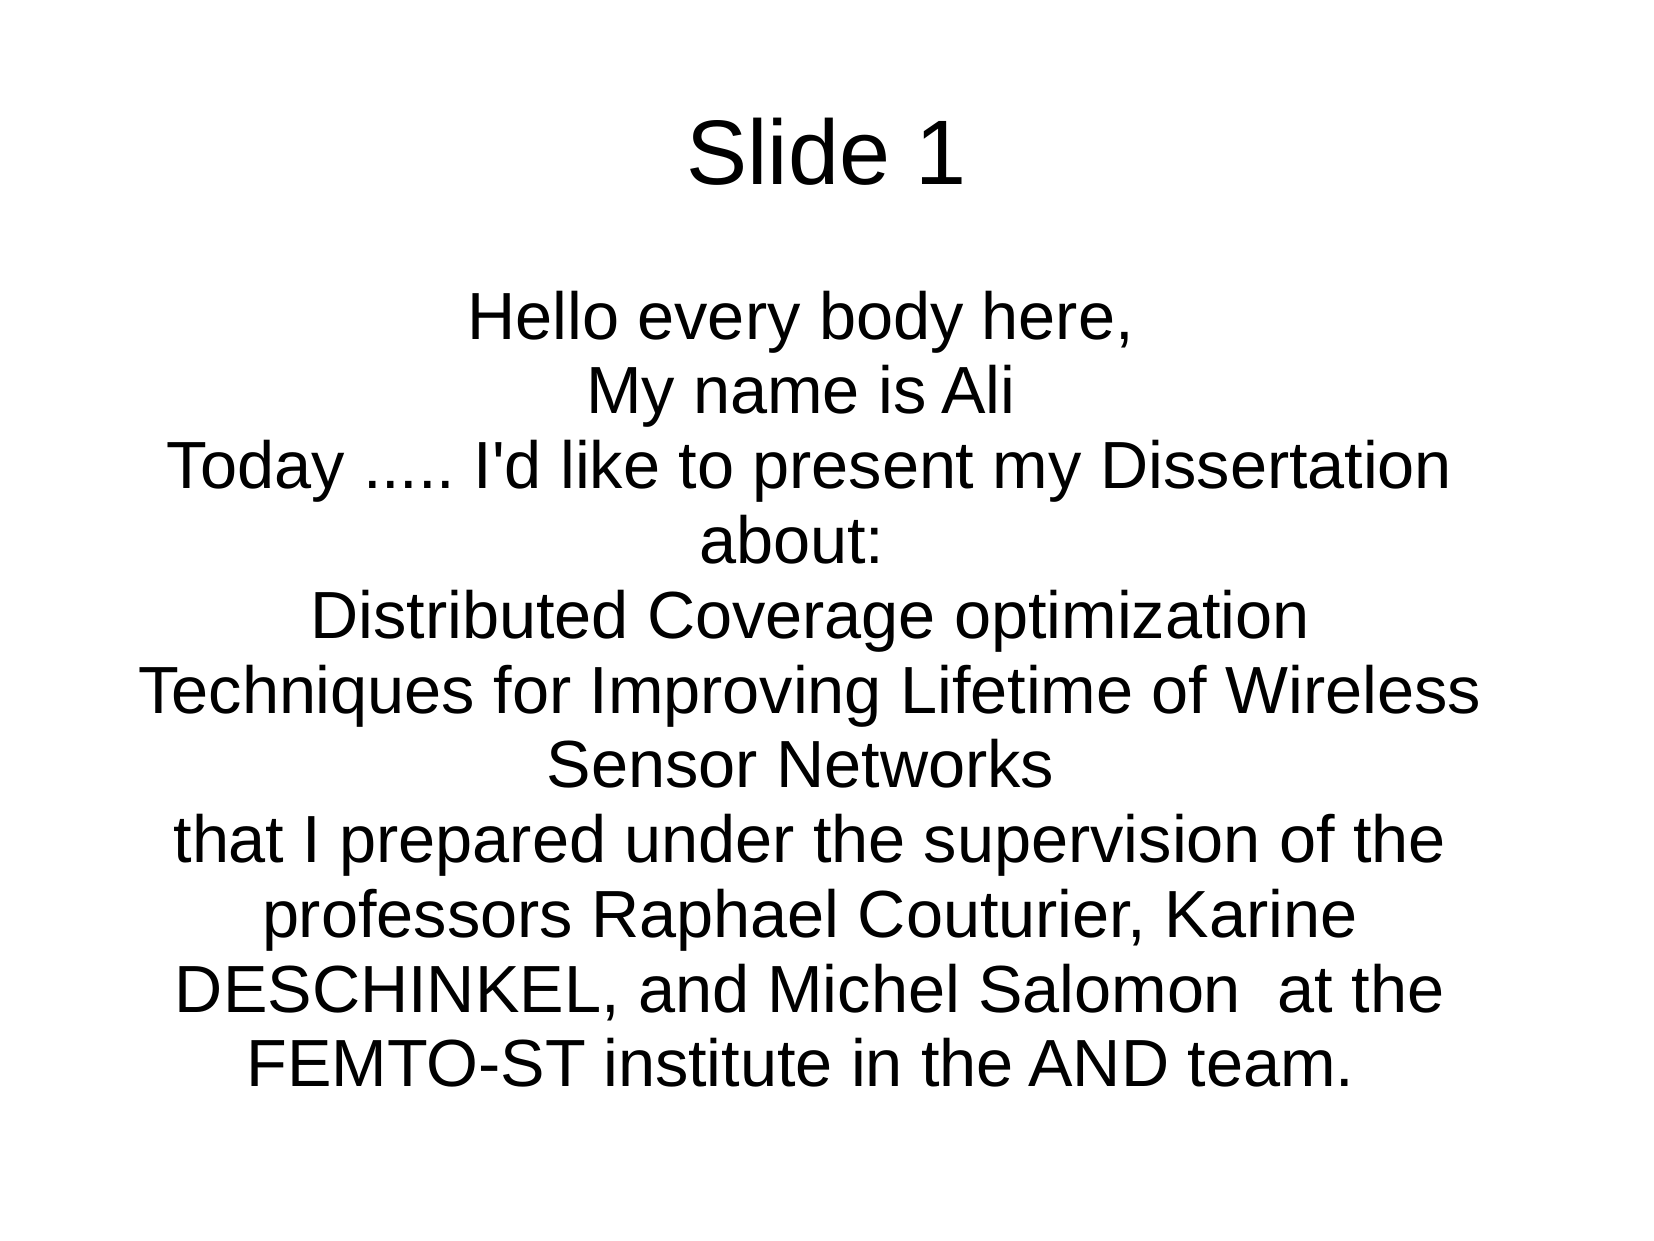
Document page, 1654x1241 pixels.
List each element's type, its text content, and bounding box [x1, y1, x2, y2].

subtitle Hello every body here, My name is Ali Today ..... I'd like to present my Dissertation about: Distributed Coverage optimization Techniques for Improving Lifetime of Wireless Sensor Networks that I prepared under the supervision of the professors Raphael Couturier, Karine DESCHINKEL, and Michel Salomon at the FEMTO-ST institute in the AND team. [82, 195, 1538, 1186]
title Slide 1 [82, 49, 1571, 257]
